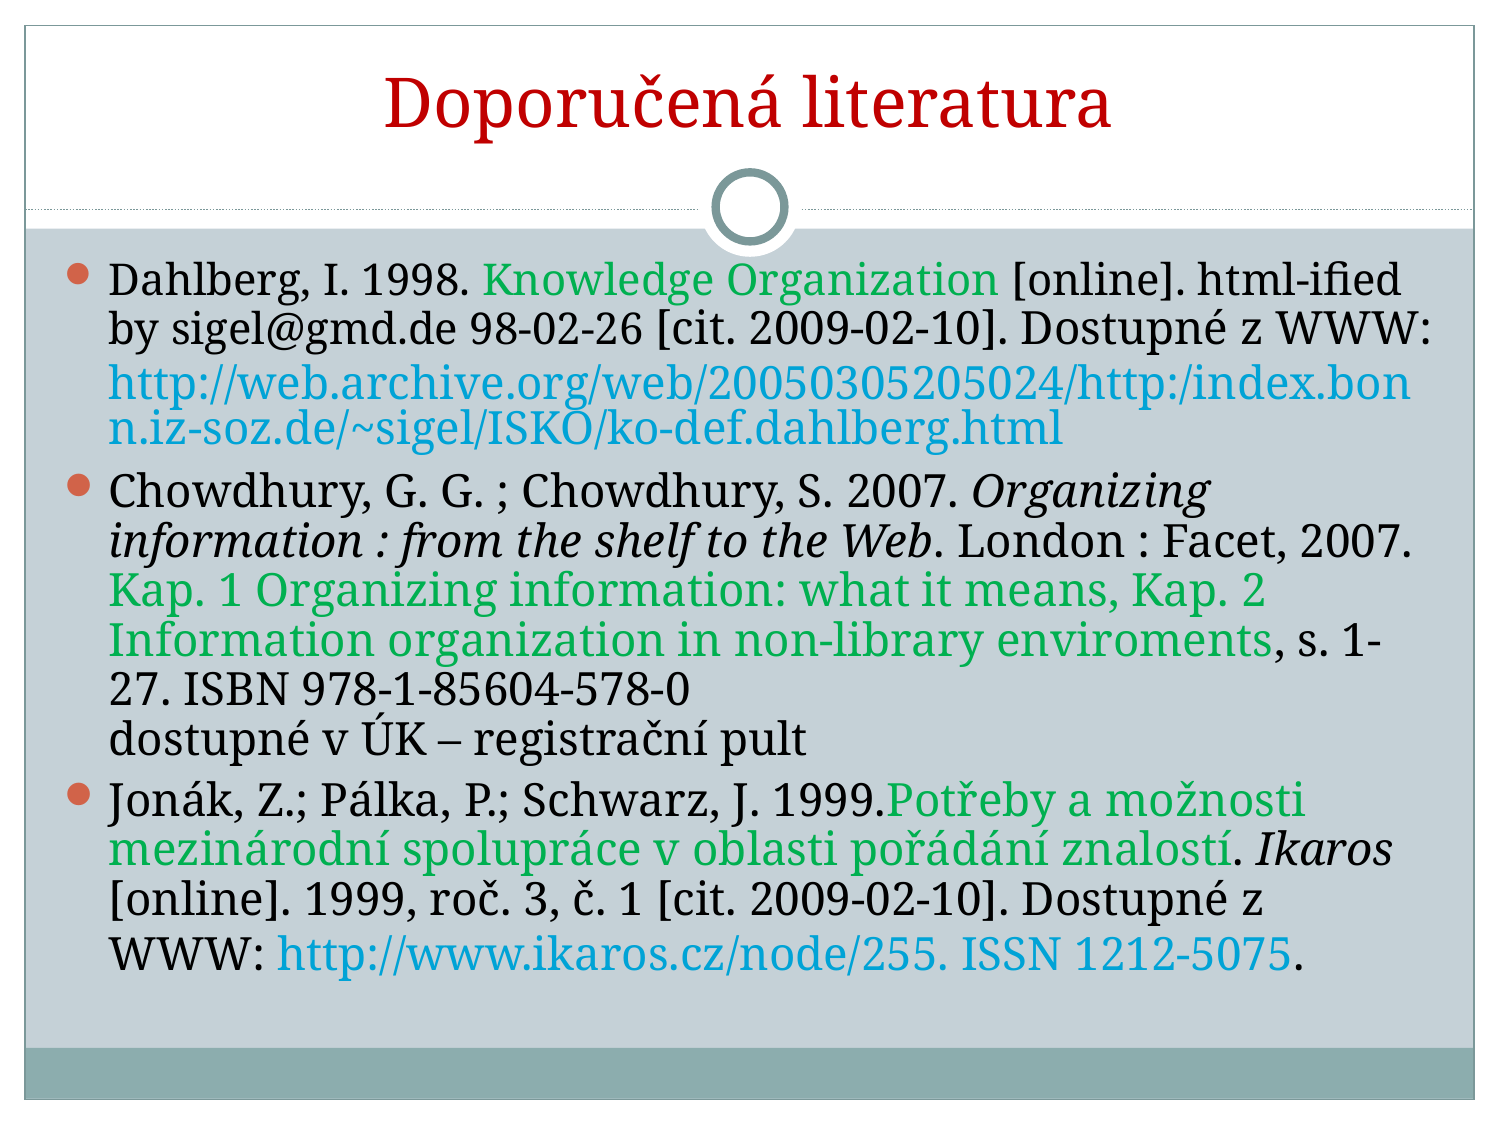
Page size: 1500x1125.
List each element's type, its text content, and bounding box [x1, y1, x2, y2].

title Doporučená literatura [49, 37, 1450, 163]
list Dahlberg, I. 1998. Knowledge Organization [online]. html-ified by sigel@gmd.de 98-02-26 [cit. 2009-02-10]. Dostupné z WWW: http://web.archive.org/web/20050305205024/http:/index.bonn.iz-soz.de/~sigel/ISKO/ko-def.dahlberg.html Chowdhury, G. G. ; Chowdhury, S. 2007. Organizing information : from the shelf to the Web. London : Facet, 2007. Kap. 1 Organizing information: what it means, Kap. 2 Information organization in non-library enviroments, s. 1-27. ISBN 978-1-85604-578-0 dostupné v ÚK – registrační pult Jonák, Z.; Pálka, P.; Schwarz, J. 1999.Potřeby a možnosti mezinárodní spolupráce v oblasti pořádání znalostí. Ikaros [online]. 1999, roč. 3, č. 1 [cit. 2009-02-10]. Dostupné z WWW: http://www.ikaros.cz/node/255. ISSN 1212-5075. [49, 249, 1450, 1006]
